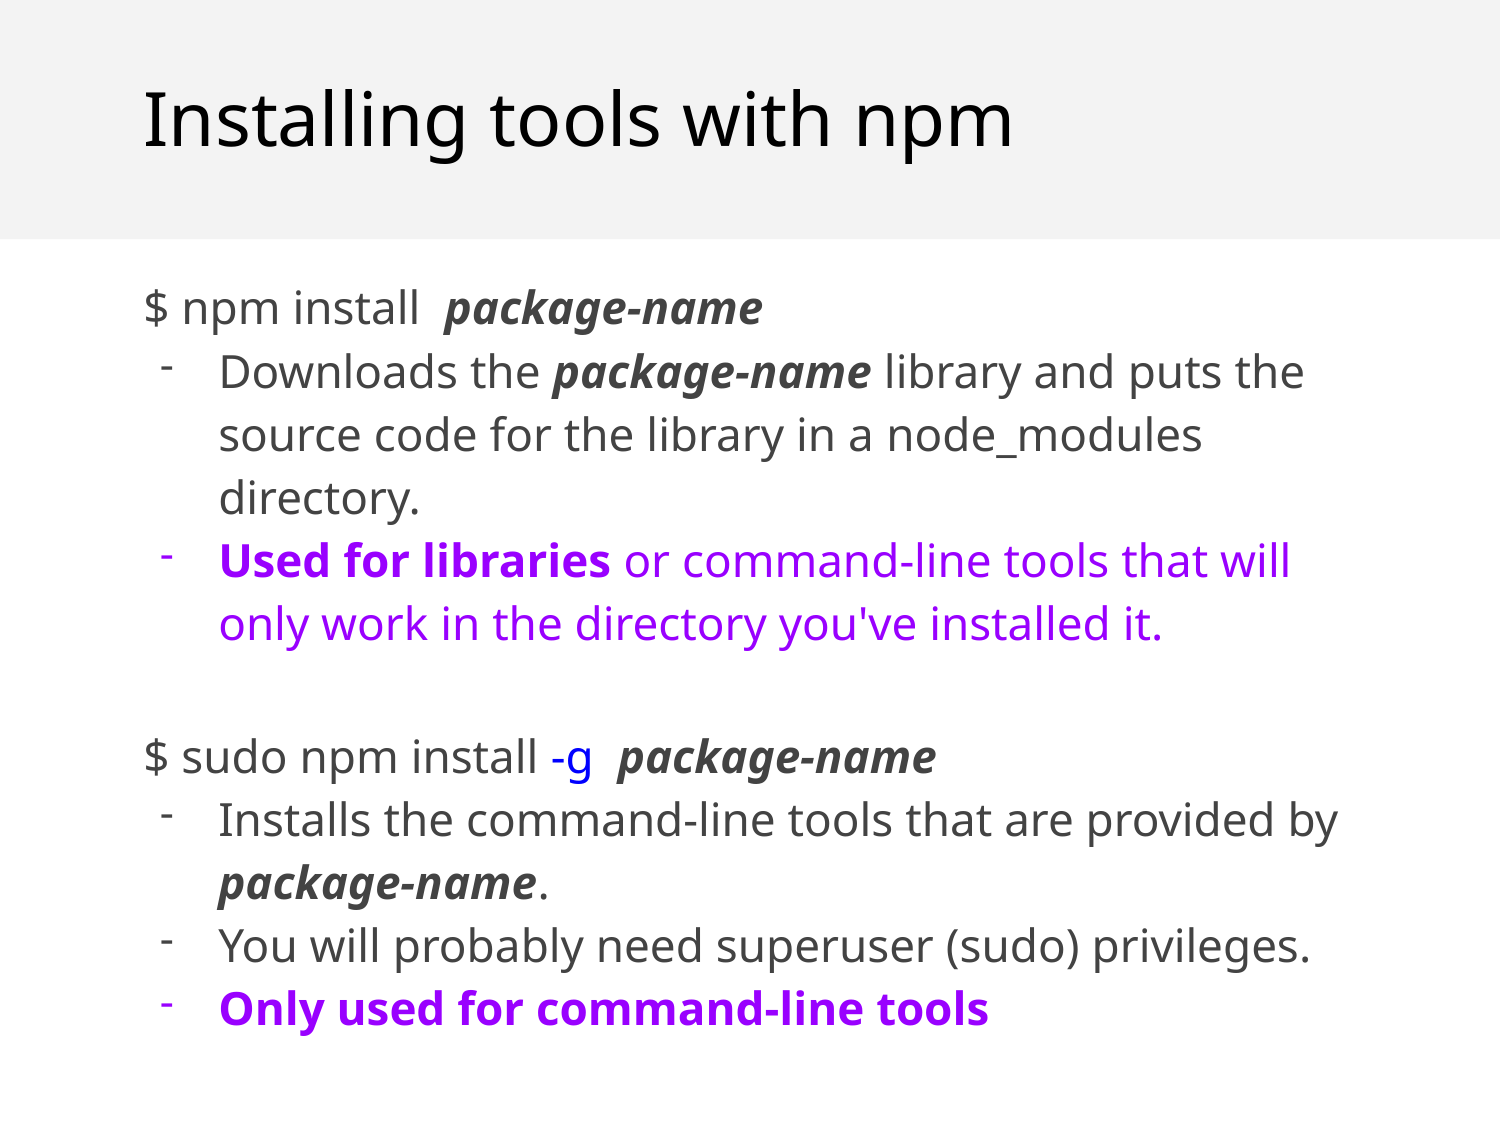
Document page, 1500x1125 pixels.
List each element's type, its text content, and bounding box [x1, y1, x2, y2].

list $ npm install package-name Downloads the package-name library and puts the source code for the library in a node_modules directory. Used for libraries or command-line tools that will only work in the directory you've installed it. $ sudo npm install -g package-name Installs the command-line tools that are provided by package-name. You will probably need superuser (sudo) privileges. Only used for command-line tools [128, 255, 1372, 1125]
title Installing tools with npm [128, 56, 1372, 183]
